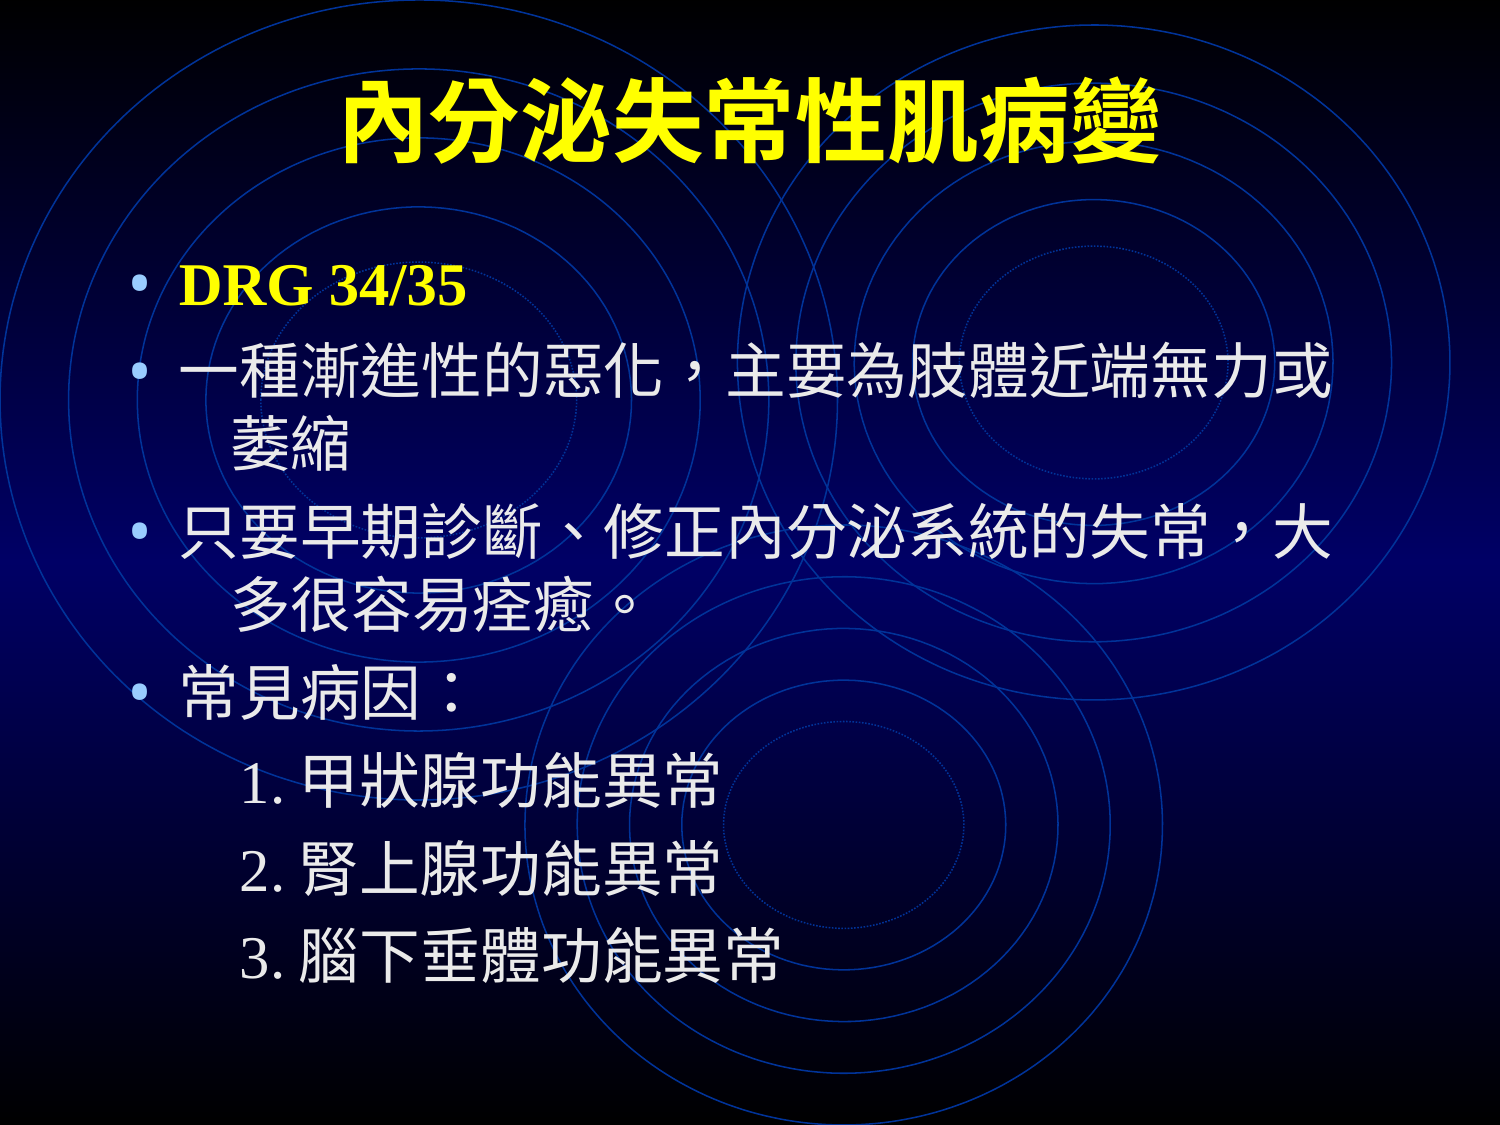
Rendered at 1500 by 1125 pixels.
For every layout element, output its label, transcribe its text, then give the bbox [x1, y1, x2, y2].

list DRG 34/35 一種漸進性的惡化，主要為肢體近端無力或萎縮 只要早期診斷、修正內分泌系統的失常，大多很容易痊癒。 常見病因： 1.甲狀腺功能異常 2.腎上腺功能異常 3.腦下垂體功能異常 [112, 237, 1388, 1001]
title 內分泌失常性肌病變 [112, 50, 1388, 188]
